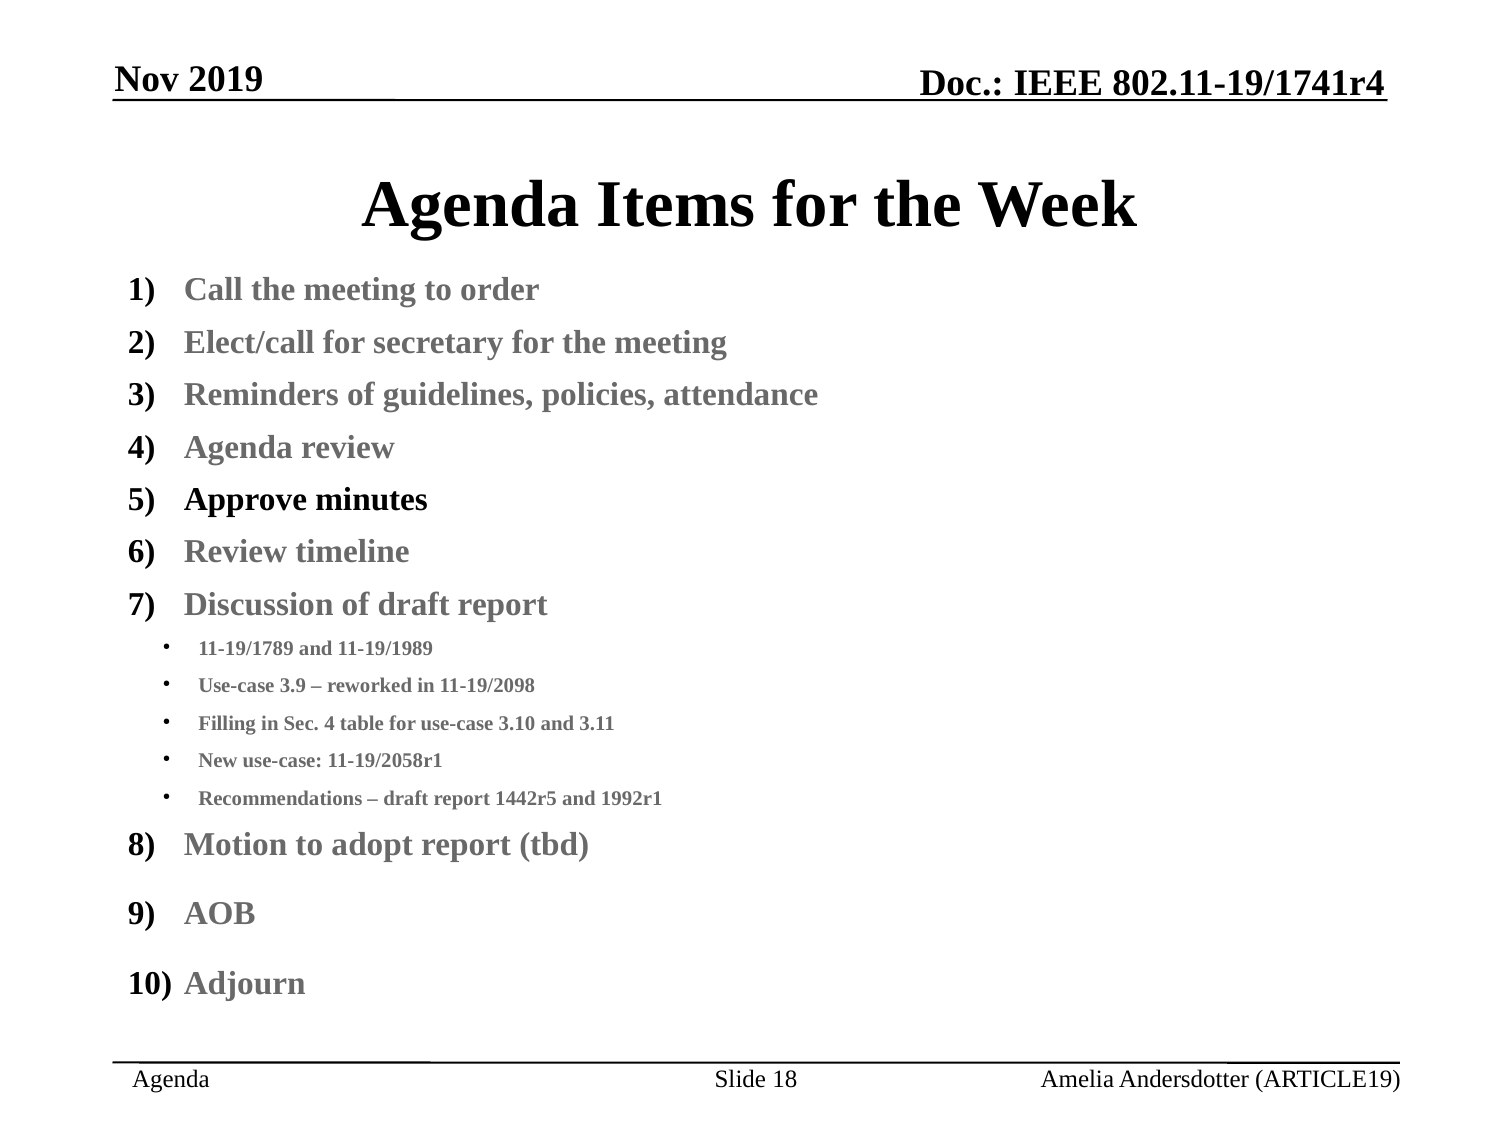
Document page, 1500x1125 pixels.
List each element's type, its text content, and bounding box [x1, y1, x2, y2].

text_box Amelia Andersdotter (ARTICLE19) [878, 1062, 1401, 1092]
text_box Agenda Items for the Week [112, 112, 1387, 287]
text_box Slide <number> [712, 1062, 799, 1122]
text_box Nov 2019 [114, 54, 422, 99]
text_box Call the meeting to order Elect/call for secretary for the meeting Reminders of guidelines, policies, attendance Agenda review Approve minutes Review timeline Discussion of draft report 11-19/1789 and 11-19/1989 Use-case 3.9 – reworked in 11-19/2098 Filling in Sec. 4 table for use-case 3.10 and 3.11 New use-case: 11-19/2058r1 Recommendations – draft report 1442r5 and 1992r1 Motion to adopt report (tbd) AOB Adjourn [112, 287, 1387, 1040]
